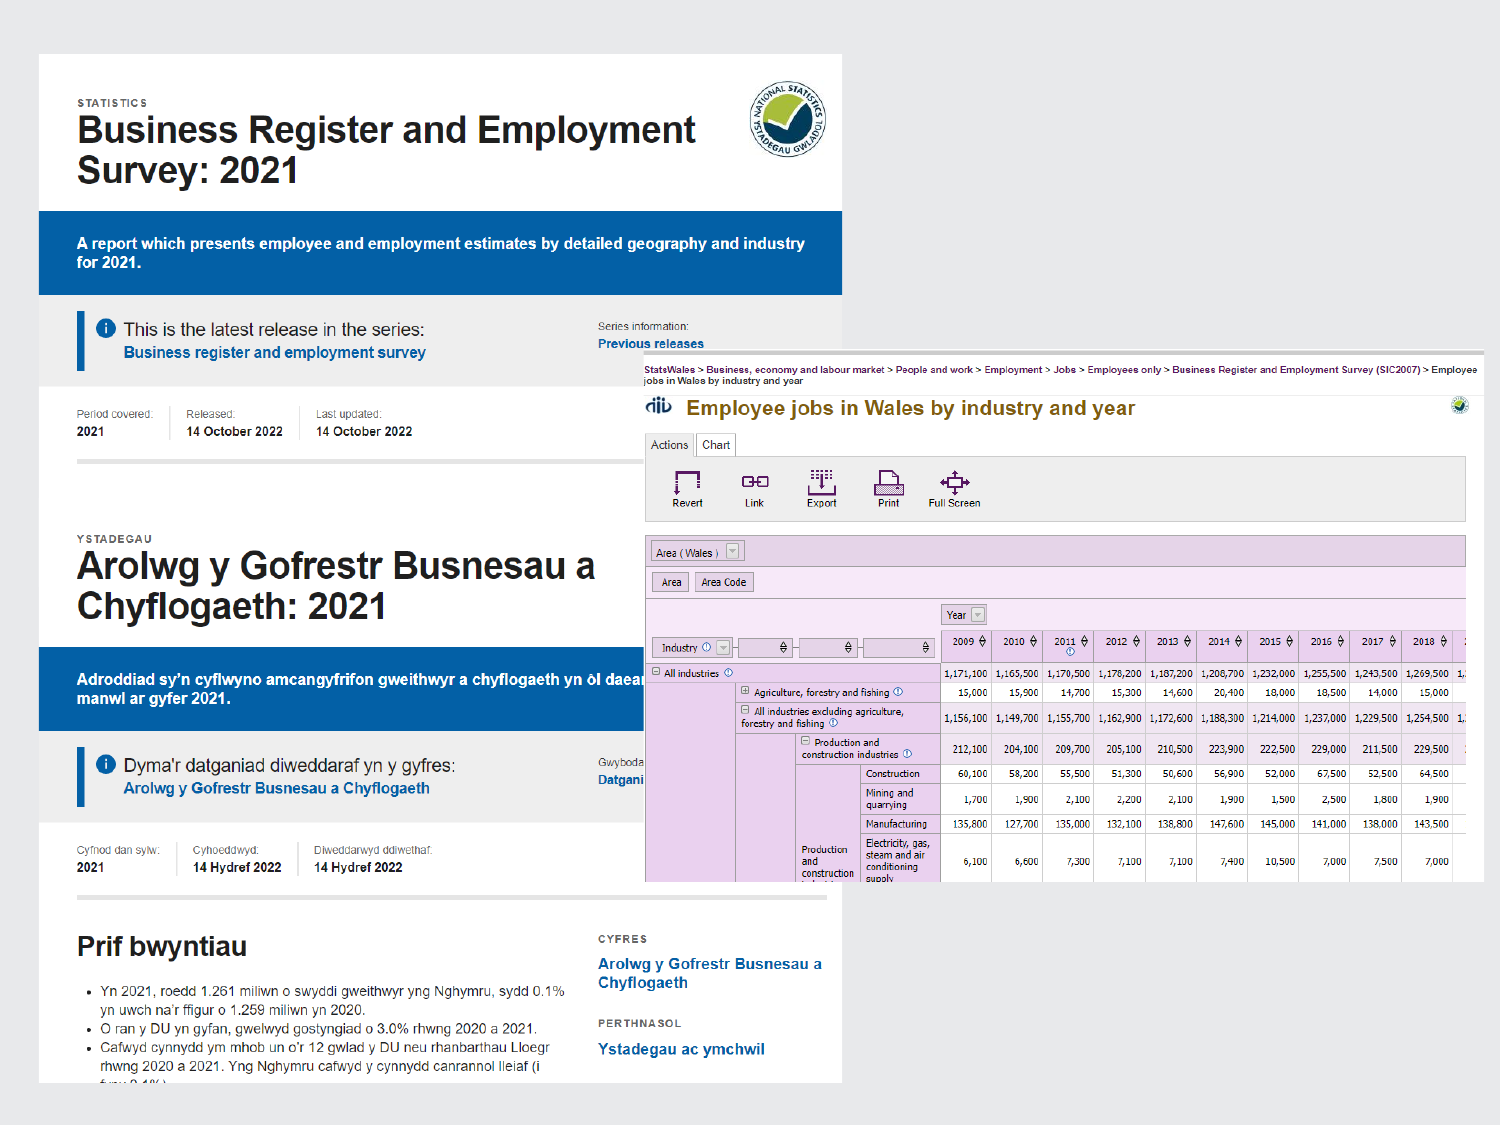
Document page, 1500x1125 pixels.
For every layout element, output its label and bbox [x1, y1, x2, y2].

picture [38, 54, 1485, 1083]
